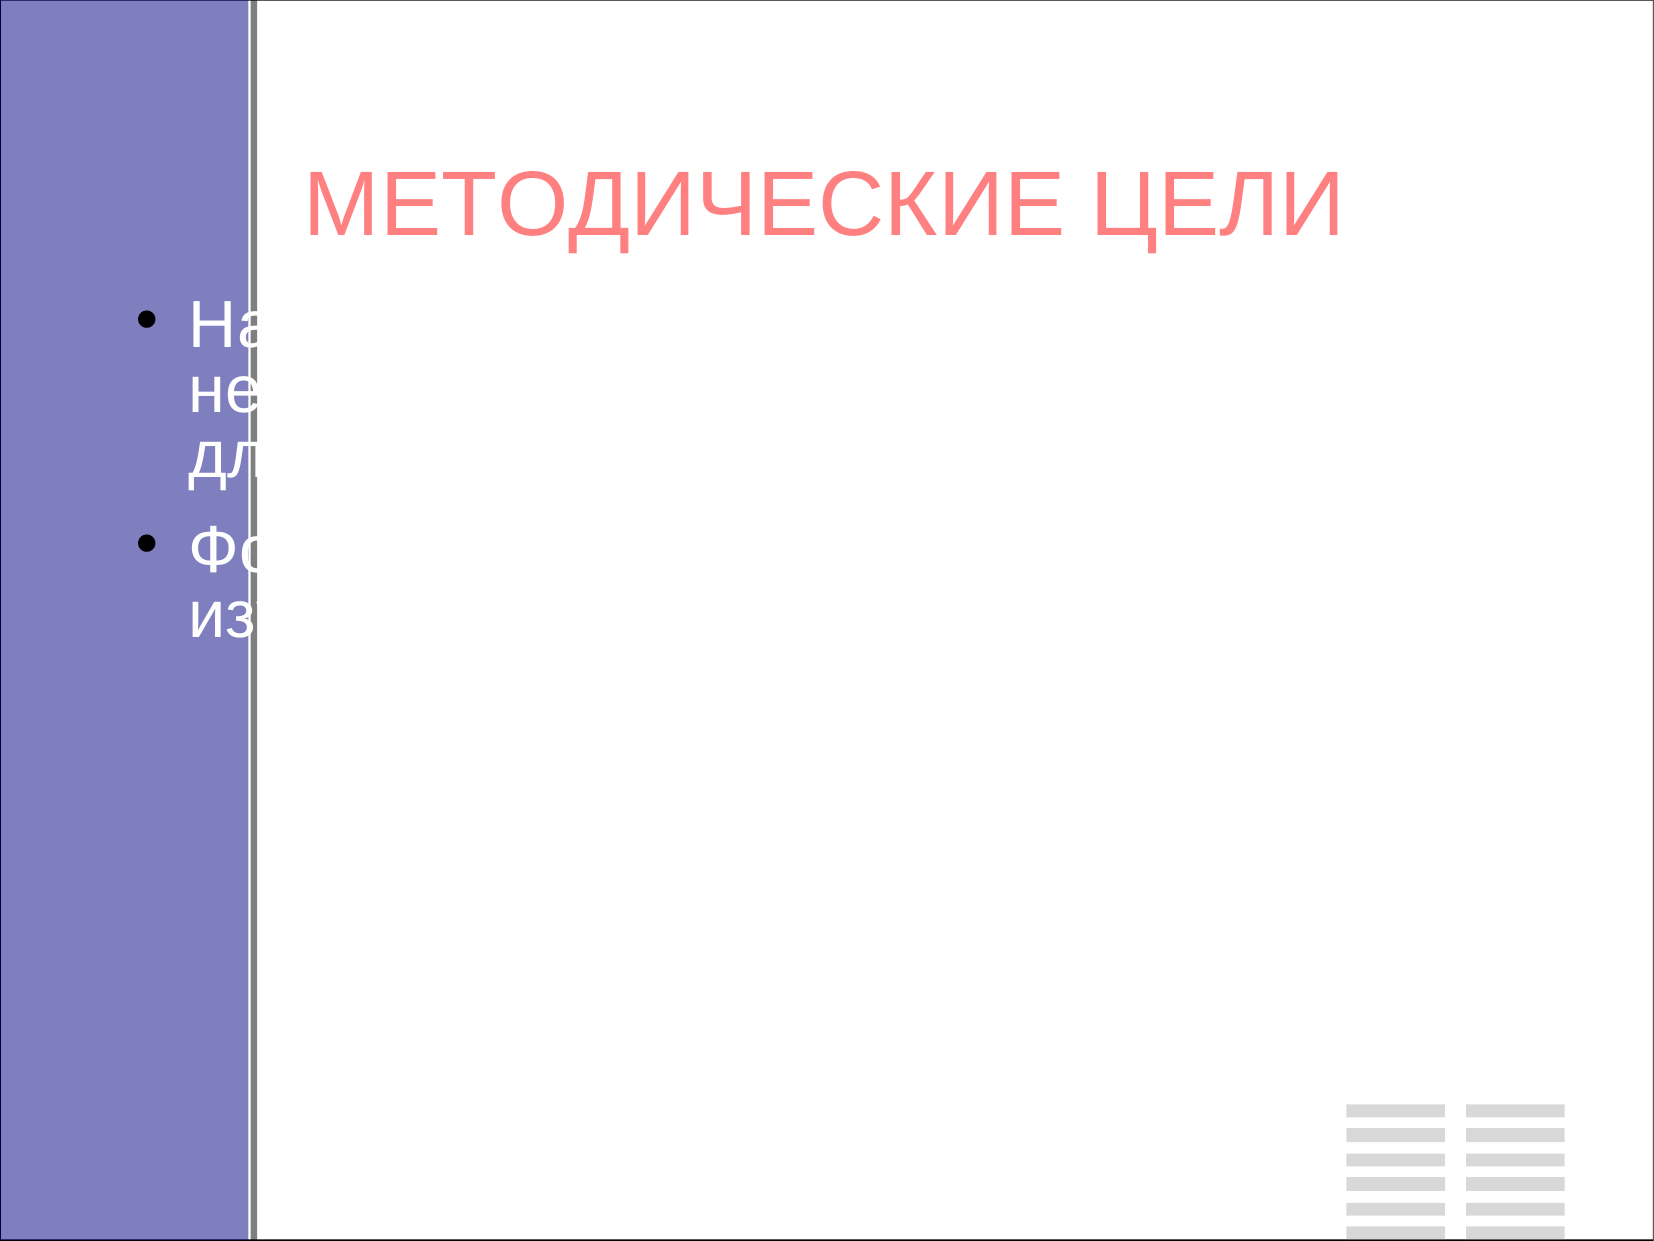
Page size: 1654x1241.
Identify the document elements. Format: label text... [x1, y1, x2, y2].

list Научить детей составлять список необходимых устройств при покупке ПК, для различных целей. Формирование интереса к углубленному изучению архитектуры ПК. [118, 295, 1531, 1004]
title МЕТОДИЧЕСКИЕ ЦЕЛИ [119, 112, 1532, 305]
